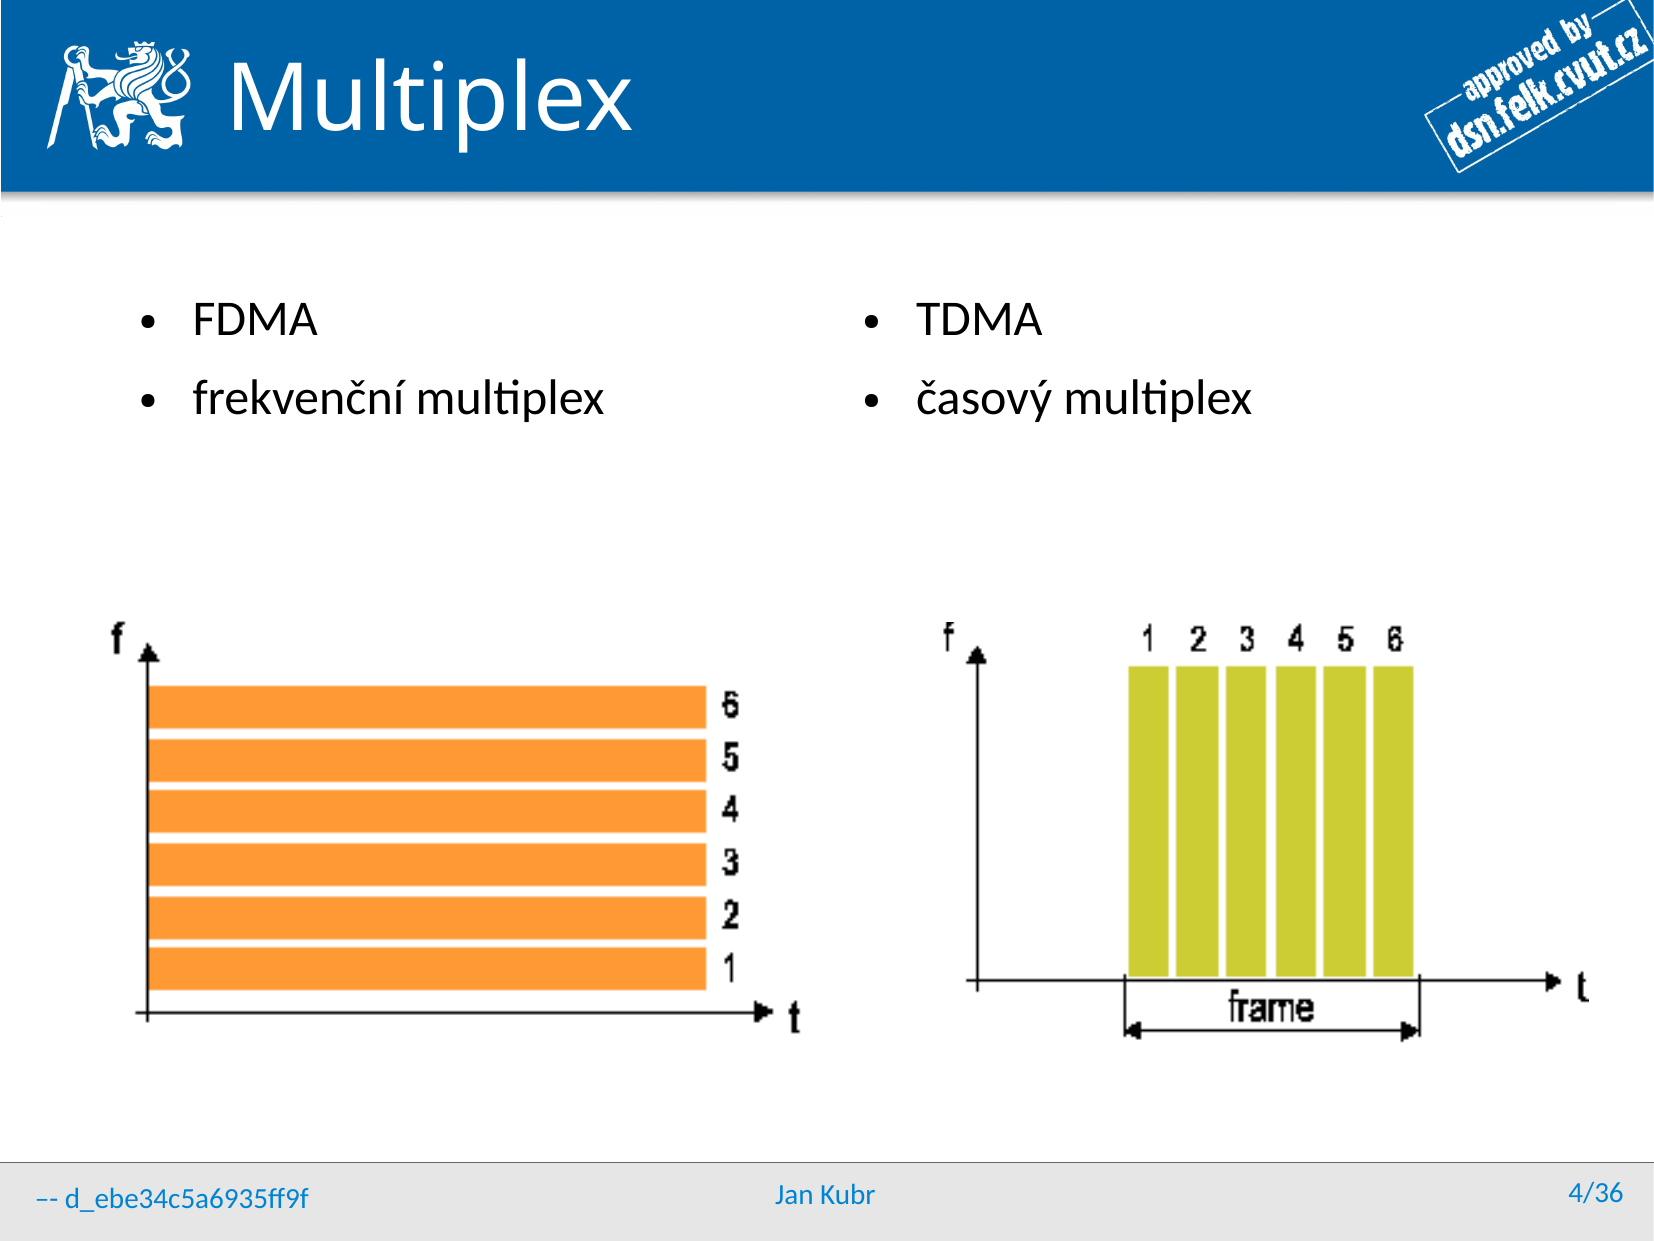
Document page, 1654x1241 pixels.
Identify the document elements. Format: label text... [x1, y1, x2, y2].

picture [107, 620, 121, 1039]
title Multiplex [225, 0, 1426, 188]
list FDMA frekvenční multiplex [121, 297, 811, 1126]
list TDMA časový multiplex [845, 297, 1535, 1126]
picture [1535, 622, 1589, 1045]
picture [1, 0, 1654, 217]
